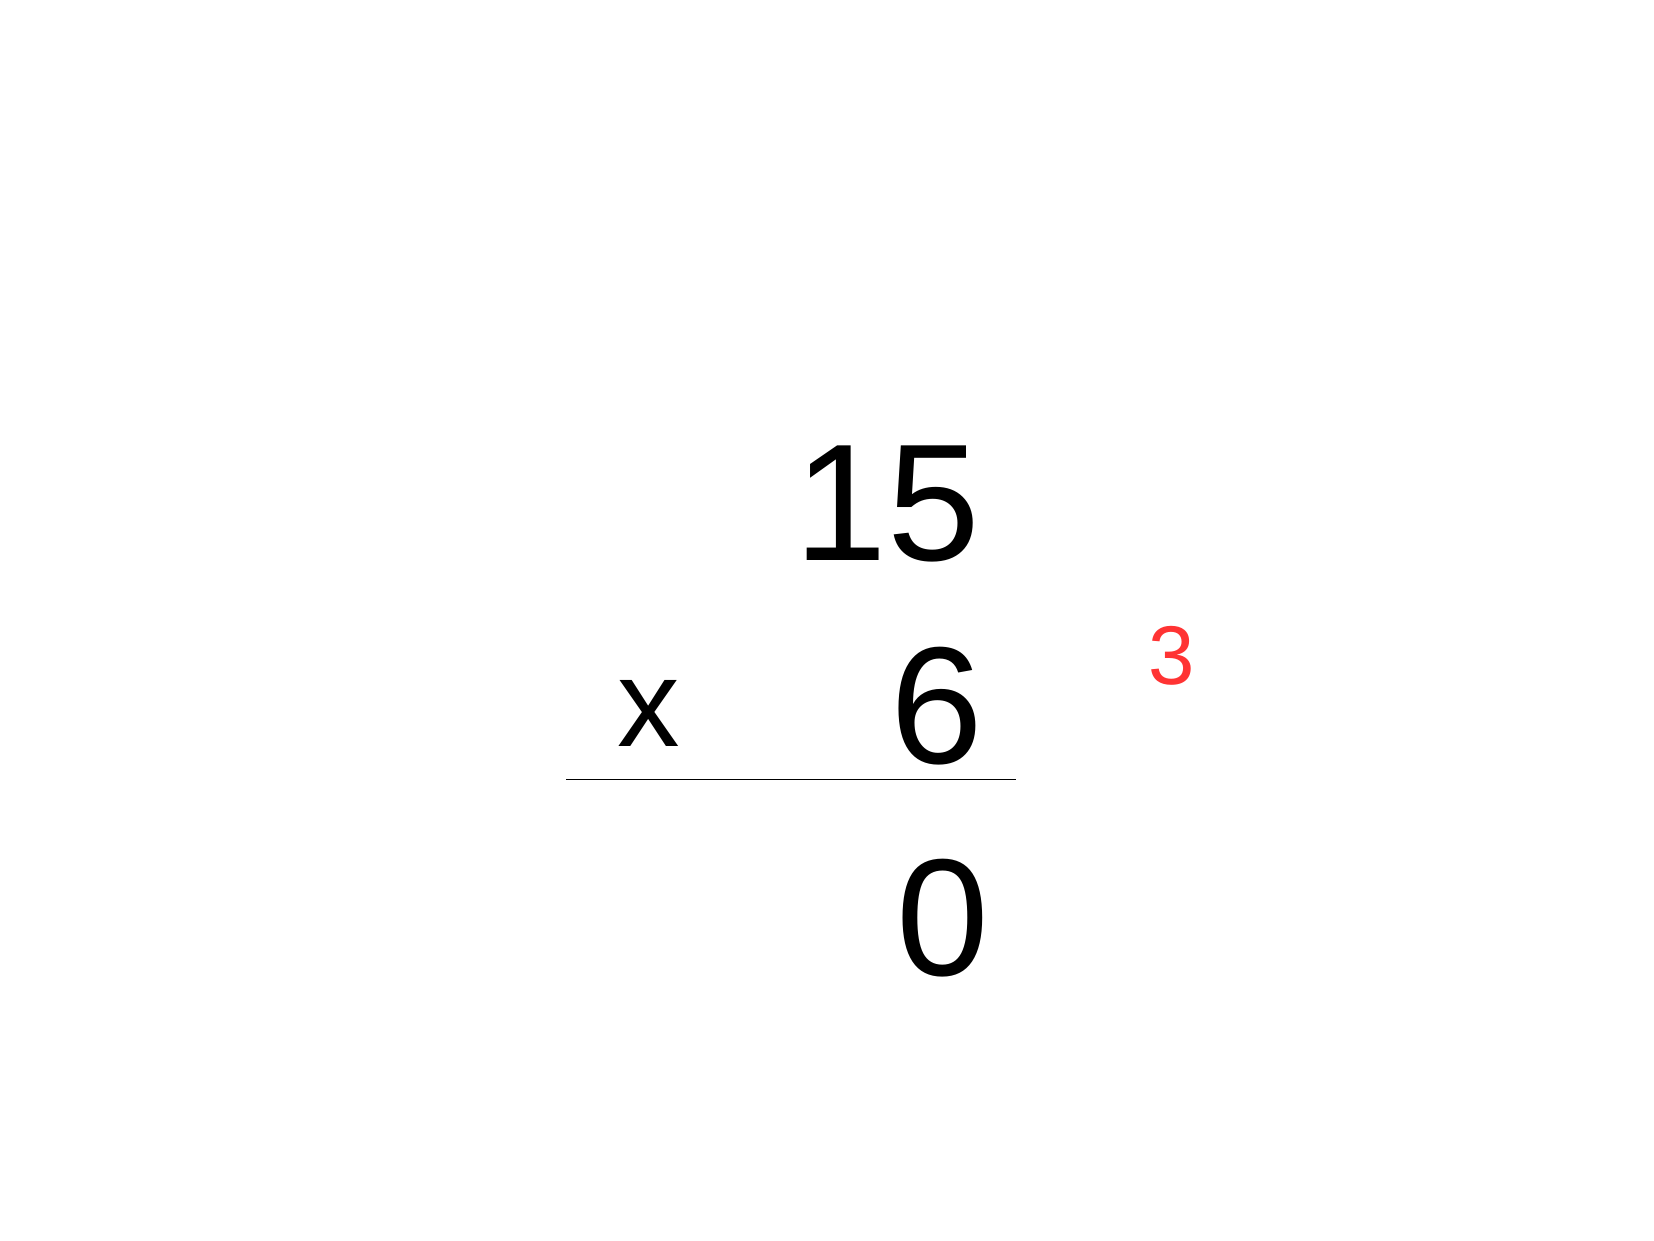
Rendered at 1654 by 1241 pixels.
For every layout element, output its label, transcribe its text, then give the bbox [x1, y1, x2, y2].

text_box 15 [779, 401, 1004, 603]
text_box x [602, 625, 745, 779]
text_box 0 [696, 817, 1099, 1205]
text_box 6 [875, 605, 1029, 807]
text_box 3 [1133, 602, 1241, 711]
